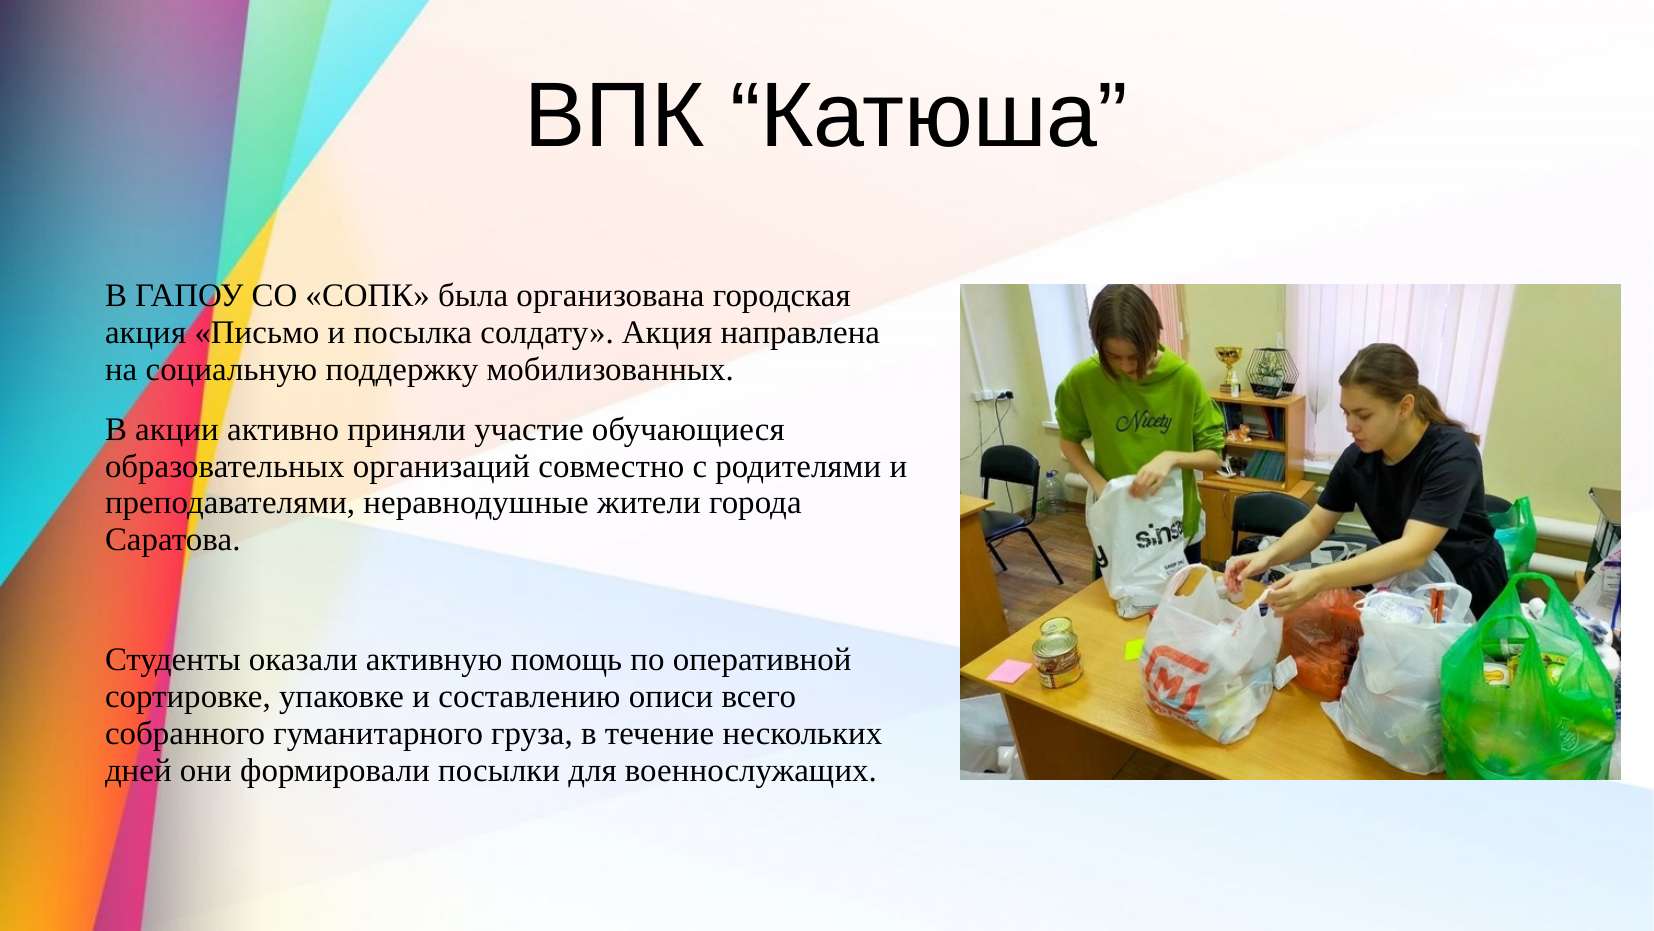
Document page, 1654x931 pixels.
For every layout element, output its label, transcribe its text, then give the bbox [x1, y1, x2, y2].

picture [0, 0, 1654, 931]
title ВПК “Катюша” [82, 37, 1571, 193]
list В ГАПОУ СО «СОПК» была организована городская акция «Письмо и посылка солдату». Акция направлена на социальную поддержку мобилизованных. В акции активно приняли участие обучающиеся образовательных организаций совместно с родителями и преподавателями, неравнодушные жители города Саратова. Студенты оказали активную помощь по оперативной сортировке, упаковке и составлению описи всего собранного гуманитарного груза, в течение нескольких дней они формировали посылки для военнослужащих. [105, 135, 916, 803]
